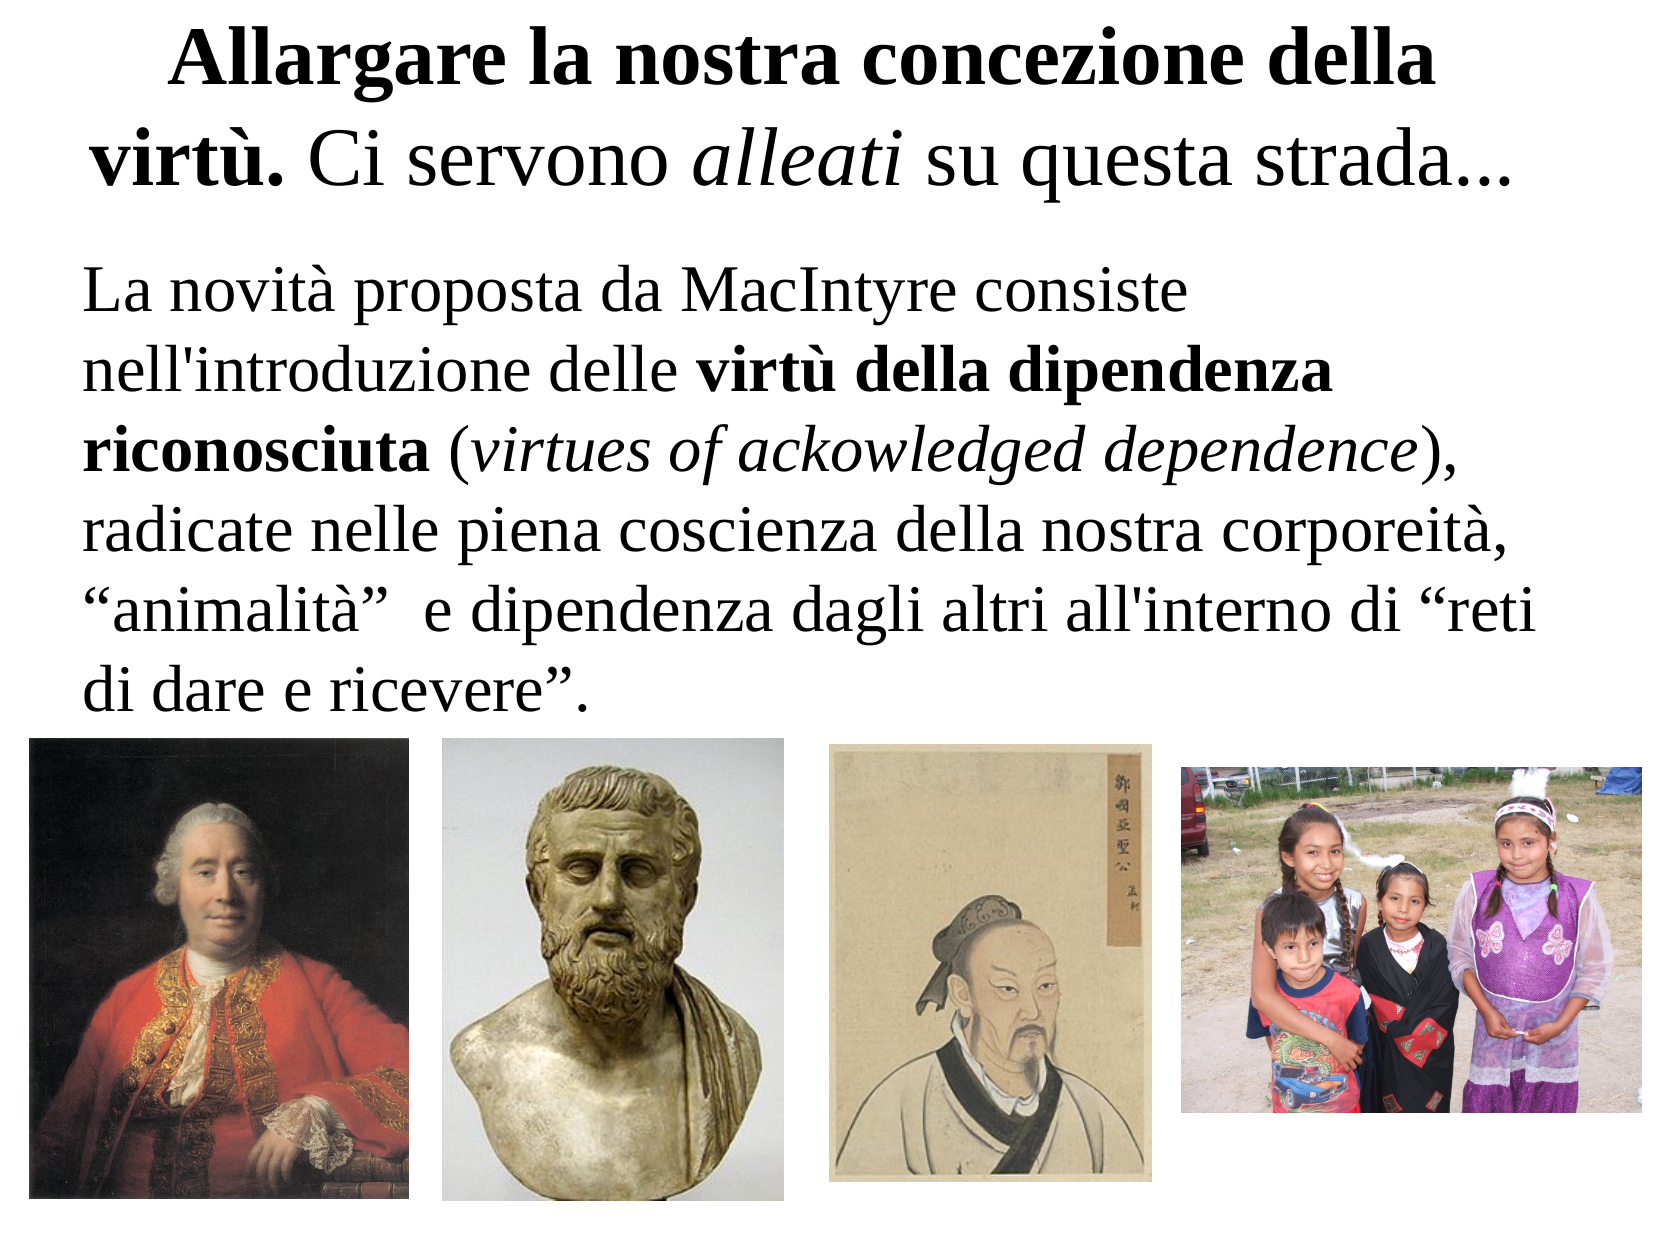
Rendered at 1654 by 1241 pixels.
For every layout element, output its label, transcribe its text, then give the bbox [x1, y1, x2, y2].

title Allargare la nostra concezione della virtù. Ci servono alleati su questa strada... [59, 0, 1548, 245]
picture [1181, 767, 1642, 1113]
picture [829, 744, 1152, 1182]
picture [29, 738, 409, 1199]
picture [442, 738, 784, 1201]
list La novità proposta da MacIntyre consiste nell'introduzione delle virtù della dipendenza riconosciuta (virtues of ackowledged dependence), radicate nelle piena coscienza della nostra corporeità, “animalità” e dipendenza dagli altri all'interno di “reti di dare e ricevere”. [82, 244, 1571, 1063]
